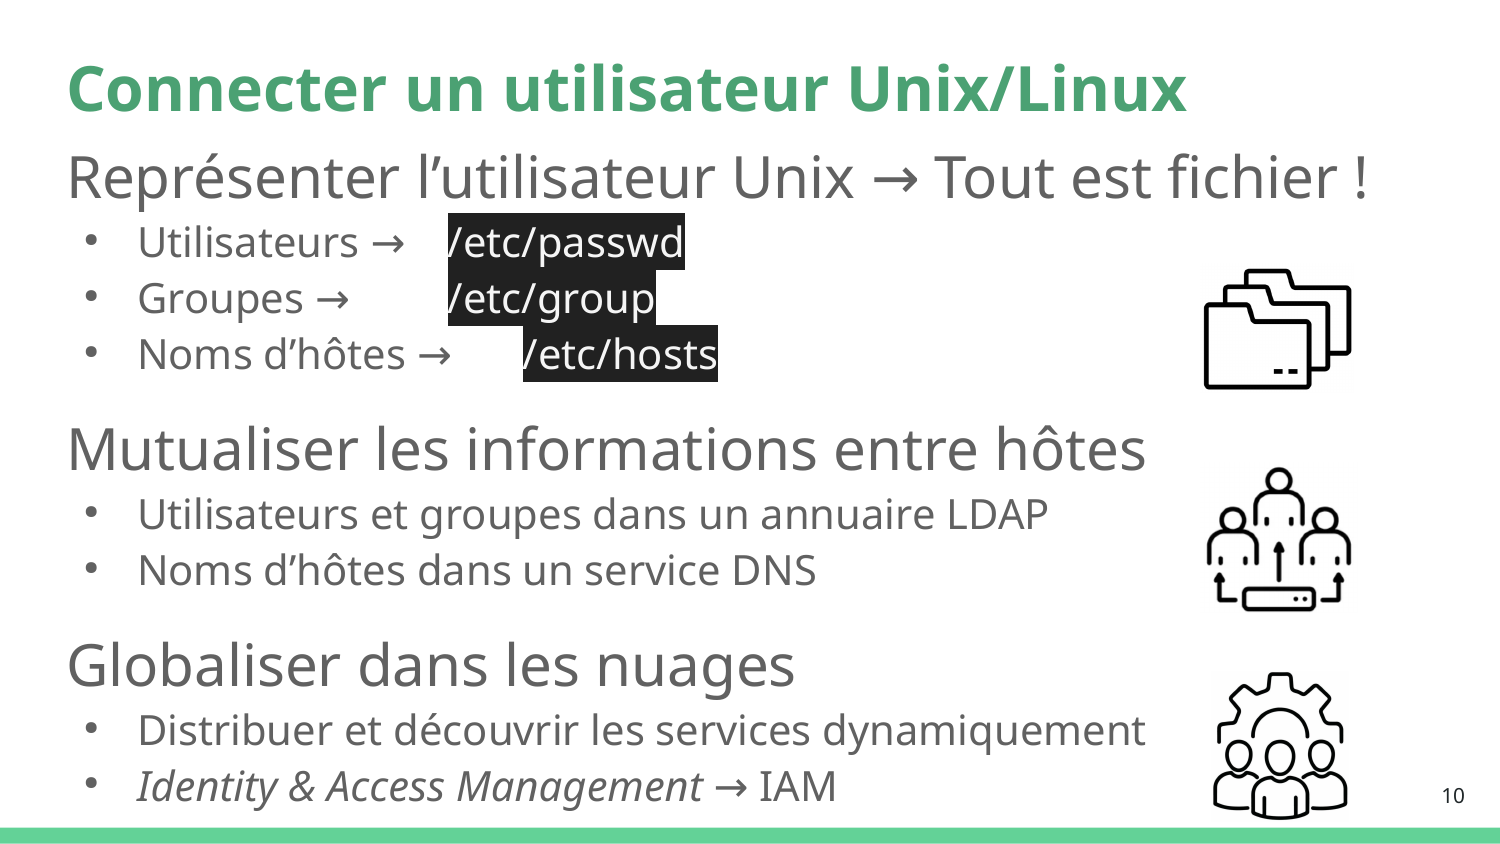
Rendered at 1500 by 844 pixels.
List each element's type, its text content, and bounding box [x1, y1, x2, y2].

list Représenter l’utilisateur Unix → Tout est fichier ! Utilisateurs → /etc/passwd Groupes → /etc/group Noms d’hôtes → /etc/hosts Mutualiser les informations entre hôtes Utilisateurs et groupes dans un annuaire LDAP Noms d’hôtes dans un service DNS Globaliser dans les nuages Distribuer et découvrir les services dynamiquement Identity & Access Management → IAM [51, 114, 1449, 844]
picture [1200, 263, 1354, 393]
slide_number <numéro> [1389, 764, 1480, 830]
title Connecter un utilisateur Unix/Linux [51, 23, 1449, 114]
picture [1200, 462, 1358, 613]
picture [1211, 671, 1349, 822]
